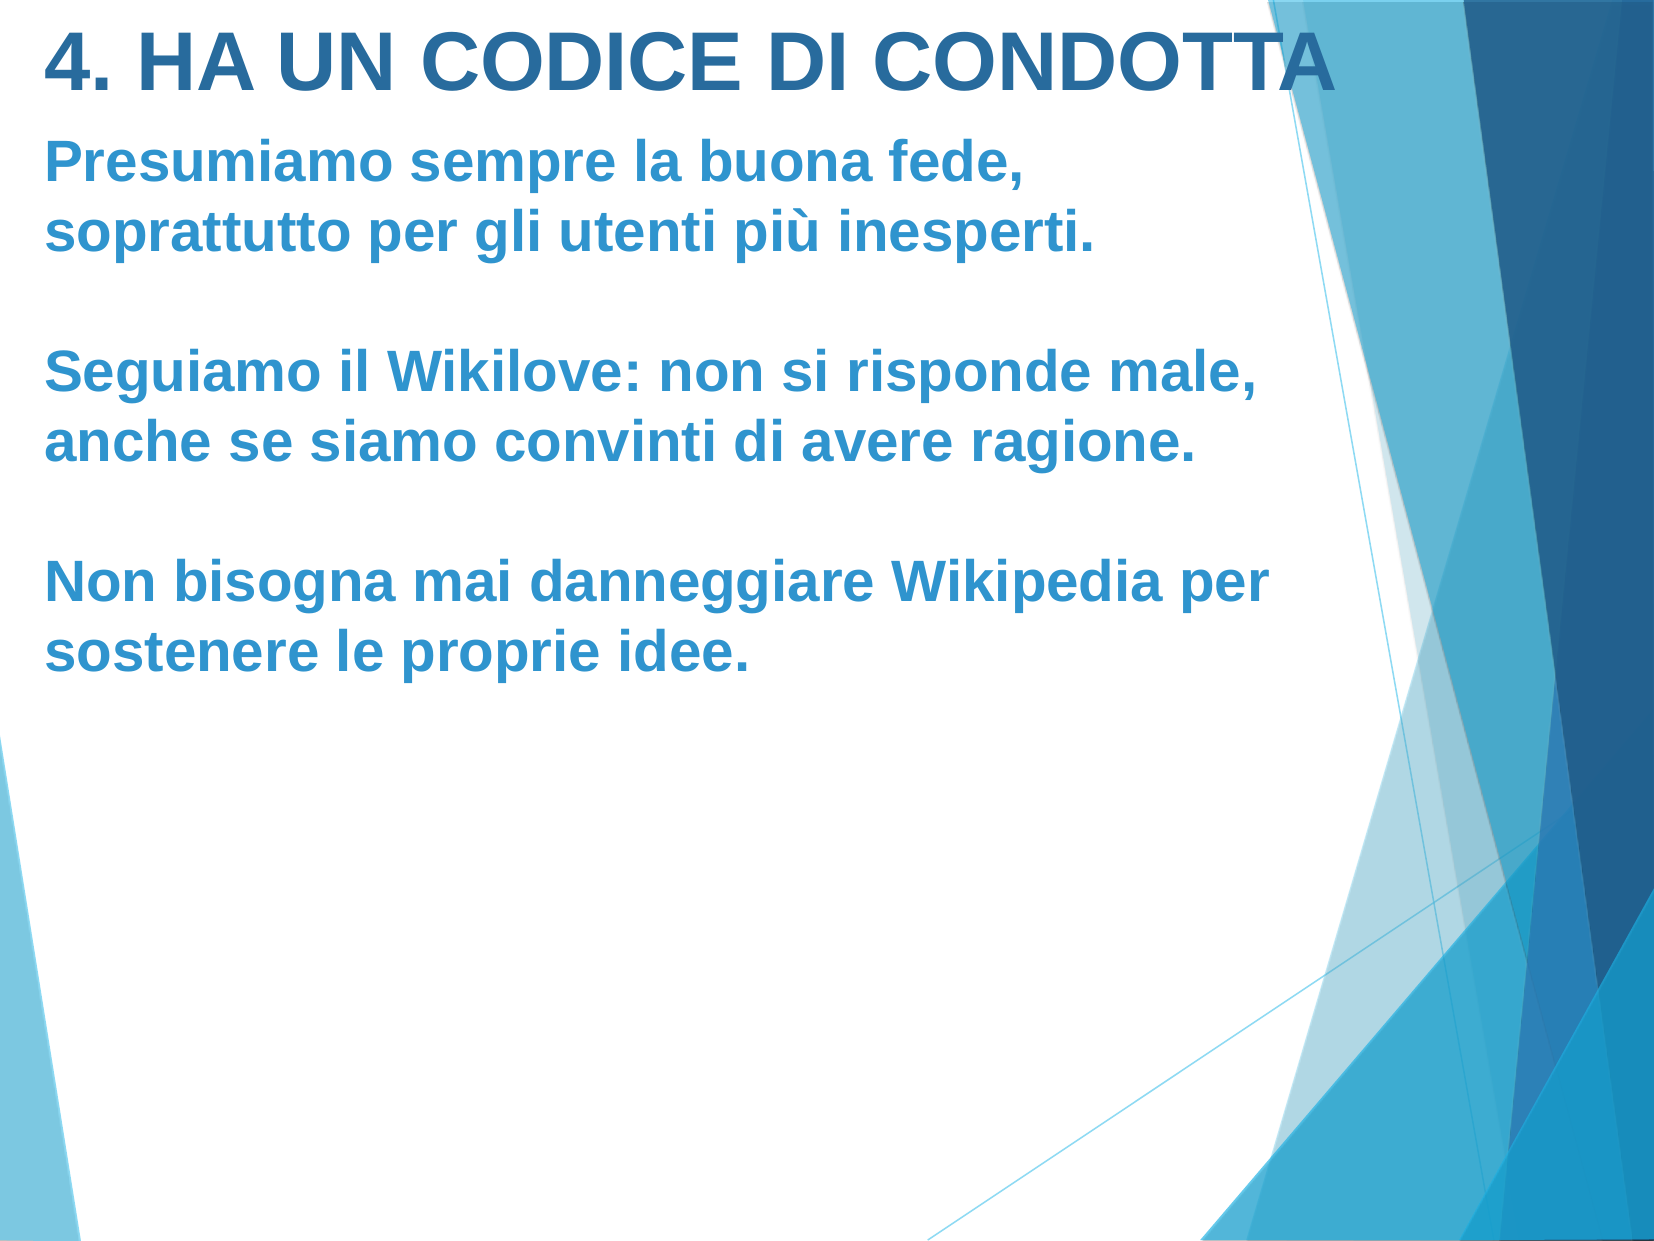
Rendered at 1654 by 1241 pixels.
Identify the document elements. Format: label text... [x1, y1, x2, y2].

text_box Presumiamo sempre la buona fede, soprattutto per gli utenti più inesperti. Seguiamo il Wikilove: non si risponde male, anche se siamo convinti di avere ragione. Non bisogna mai danneggiare Wikipedia per sostenere le proprie idee. [29, 116, 1309, 691]
text_box 4. HA UN CODICE DI CONDOTTA [29, 0, 1443, 115]
